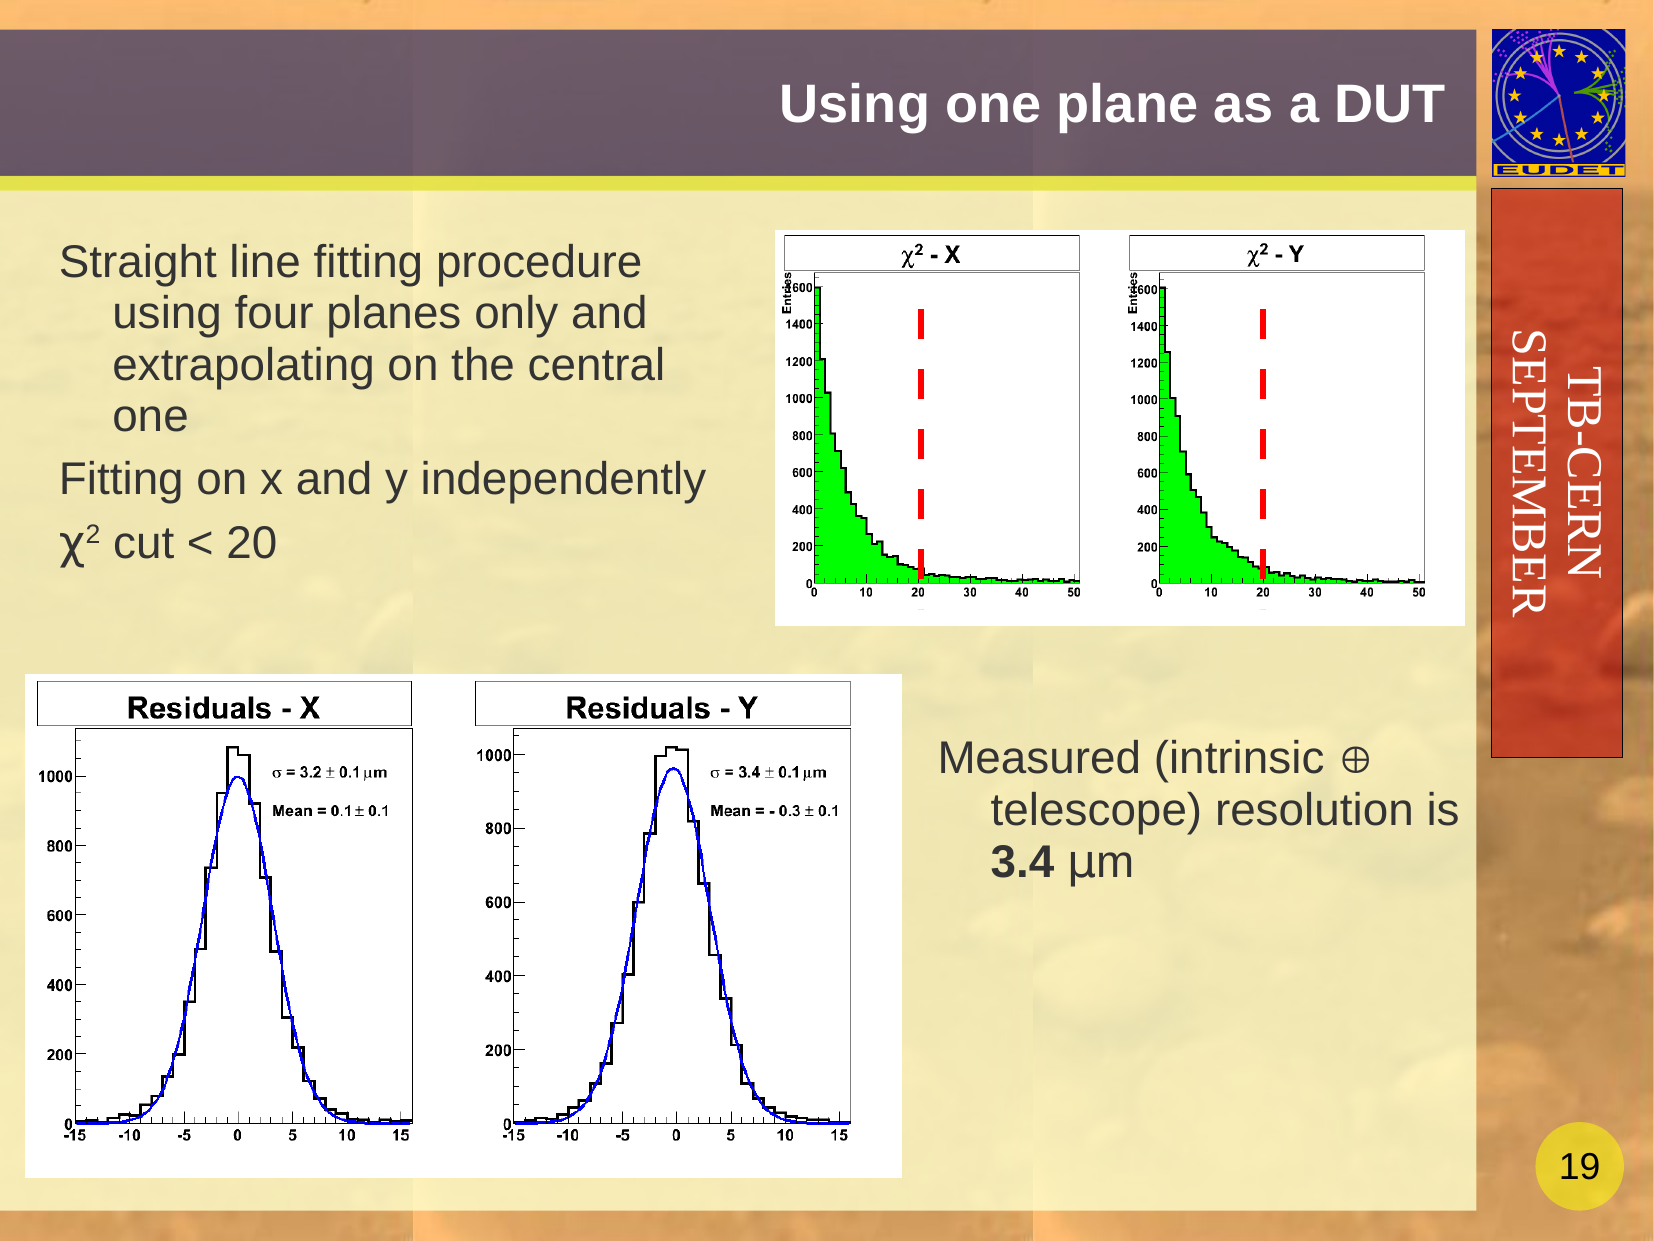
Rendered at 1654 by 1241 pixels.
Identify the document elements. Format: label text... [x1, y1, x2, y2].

picture [775, 230, 1465, 626]
picture [25, 674, 902, 1178]
text_box TB-CERN SEPTEMBER [1491, 188, 1623, 758]
list Straight line fitting procedure using four planes only and extrapolating on the central one Fitting on x and y independently χ2 cut < 20 [59, 236, 751, 674]
list Measured (intrinsic ⊕ telescope) resolution is 3.4 μm [937, 732, 1463, 1172]
title Using one plane as a DUT [29, 59, 1447, 148]
picture [0, 0, 1654, 1241]
